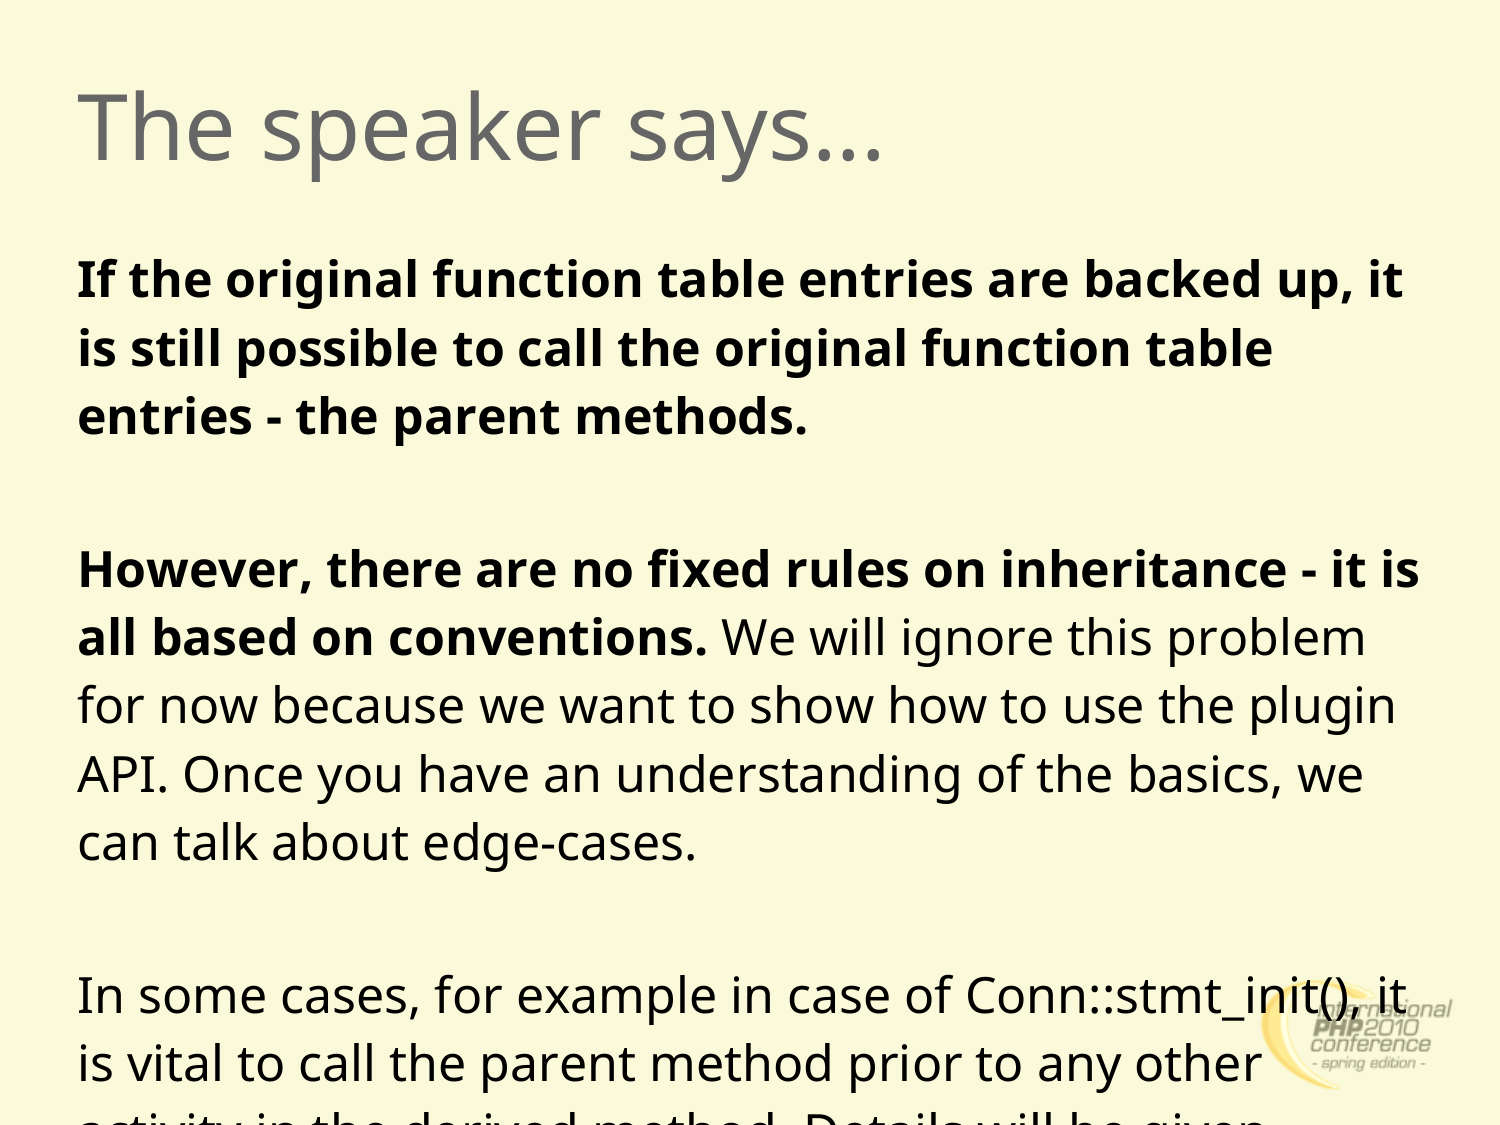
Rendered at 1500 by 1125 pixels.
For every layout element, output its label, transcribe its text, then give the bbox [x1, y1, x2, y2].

list If the original function table entries are backed up, it is still possible to call the original function table entries - the parent methods. However, there are no fixed rules on inheritance - it is all based on conventions. We will ignore this problem for now because we want to show how to use the plugin API. Once you have an understanding of the basics, we can talk about edge-cases. In some cases, for example in case of Conn::stmt_init(), it is vital to call the parent method prior to any other activity in the derived method. Details will be given below. [62, 236, 1438, 1070]
text_box [812, 1118, 830, 1125]
text_box [0, 0, 1500, 1125]
title The speaker says... [62, 37, 1438, 213]
